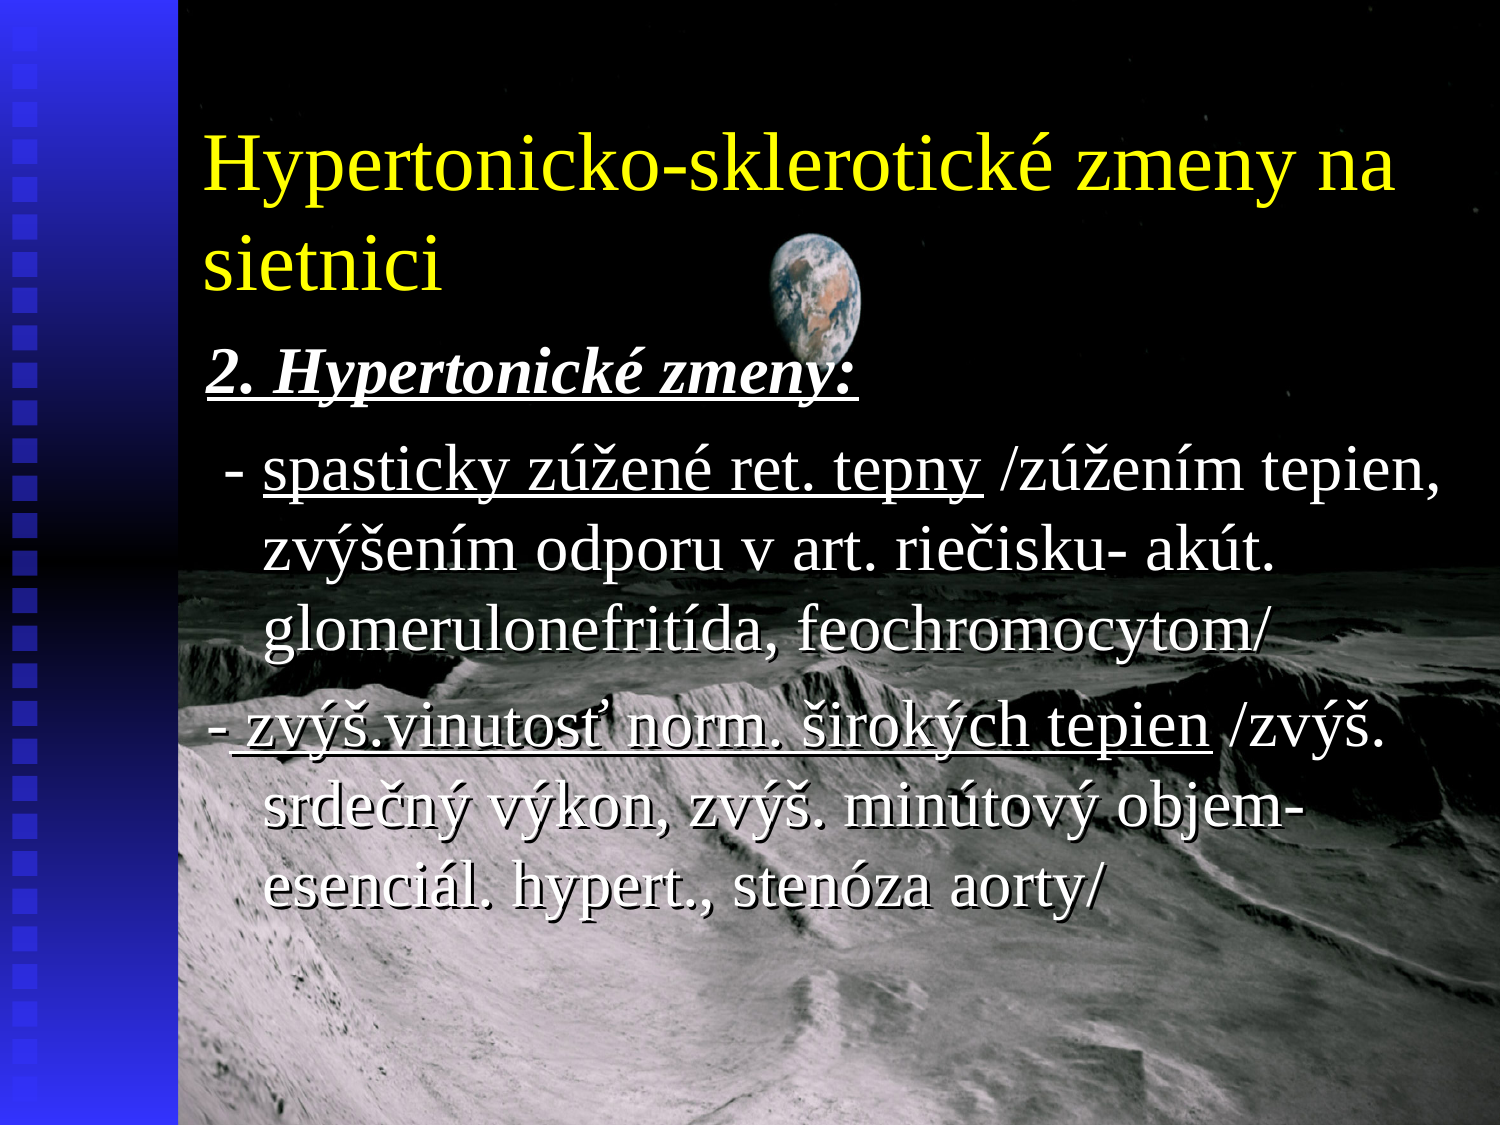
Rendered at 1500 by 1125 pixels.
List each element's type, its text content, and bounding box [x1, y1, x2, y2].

title Hypertonicko-sklerotické zmeny na sietnici [187, 99, 1463, 288]
list 2. Hypertonické zmeny: - spasticky zúžené ret. tepny /zúžením tepien, zvýšením odporu v art. riečisku- akút. glomerulonefritída, feochromocytom/ - zvýš.vinutosť norm. širokých tepien /zvýš. srdečný výkon, zvýš. minútový objem- esenciál. hypert., stenóza aorty/ [191, 319, 1467, 995]
picture [0, 0, 1500, 1125]
